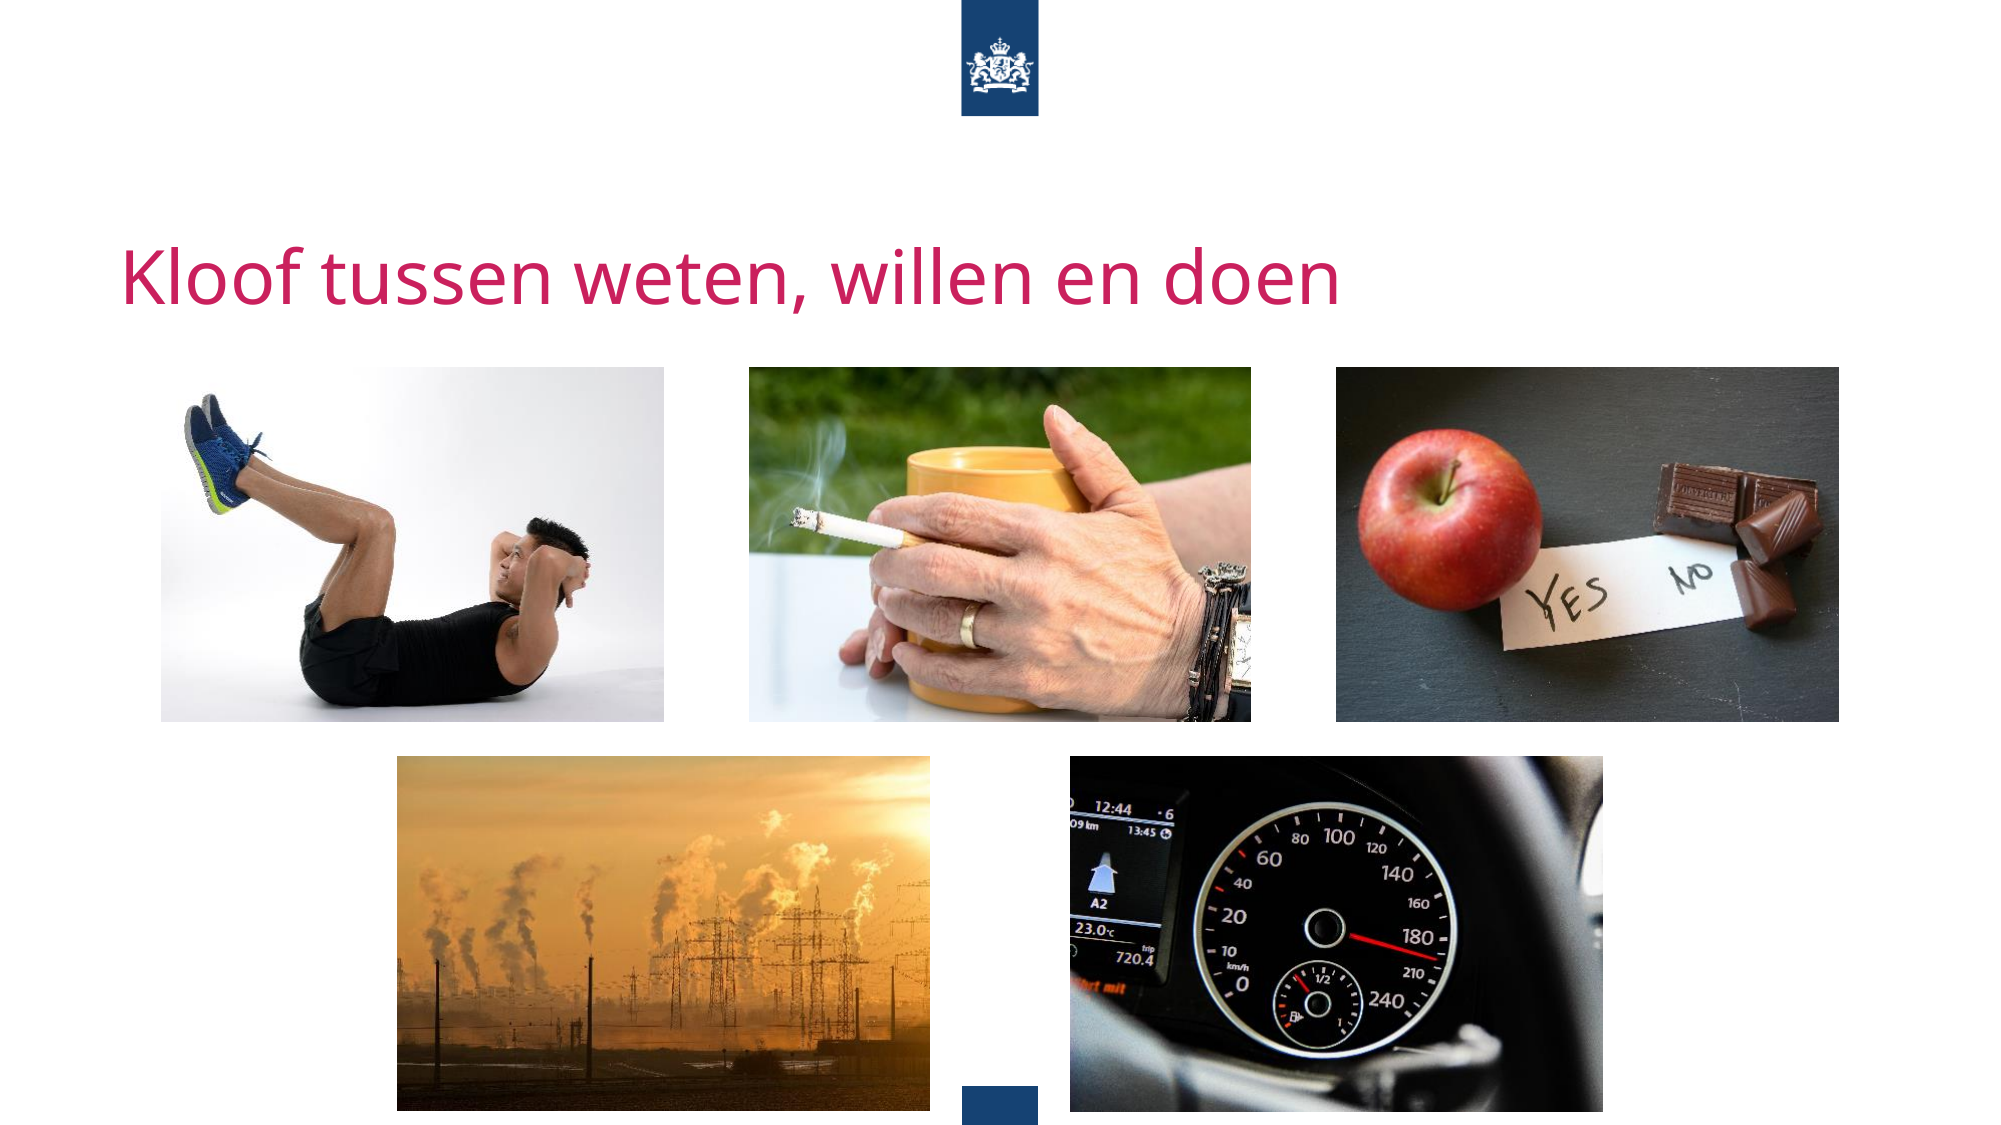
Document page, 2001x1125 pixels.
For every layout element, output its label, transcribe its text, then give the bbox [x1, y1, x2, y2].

picture [1070, 756, 1603, 1112]
picture [749, 367, 1251, 722]
picture [1336, 367, 1839, 722]
picture [161, 367, 664, 722]
picture [397, 756, 930, 1111]
title Kloof tussen weten, willen en doen [104, 172, 1897, 329]
